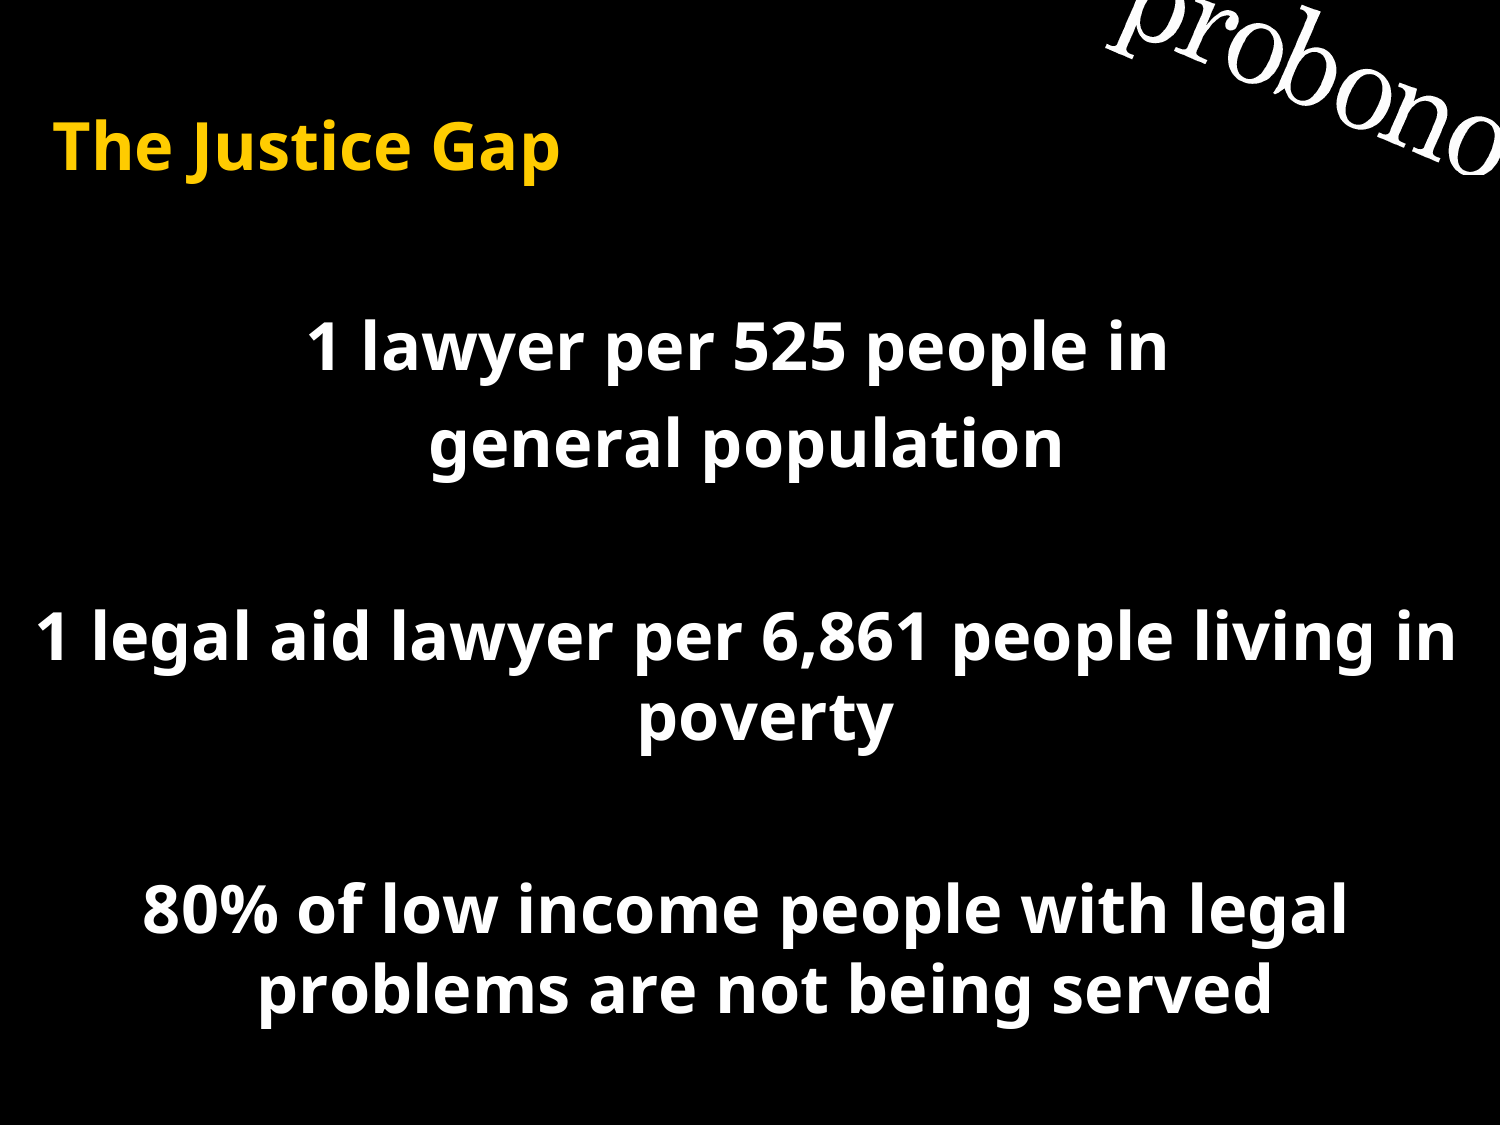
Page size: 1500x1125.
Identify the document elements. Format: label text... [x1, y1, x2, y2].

list 1 lawyer per 525 people in general population 1 legal aid lawyer per 6,861 people living in poverty 80% of low income people with legal problems are not being served [0, 199, 1488, 1038]
title The Justice Gap [37, 49, 1388, 238]
